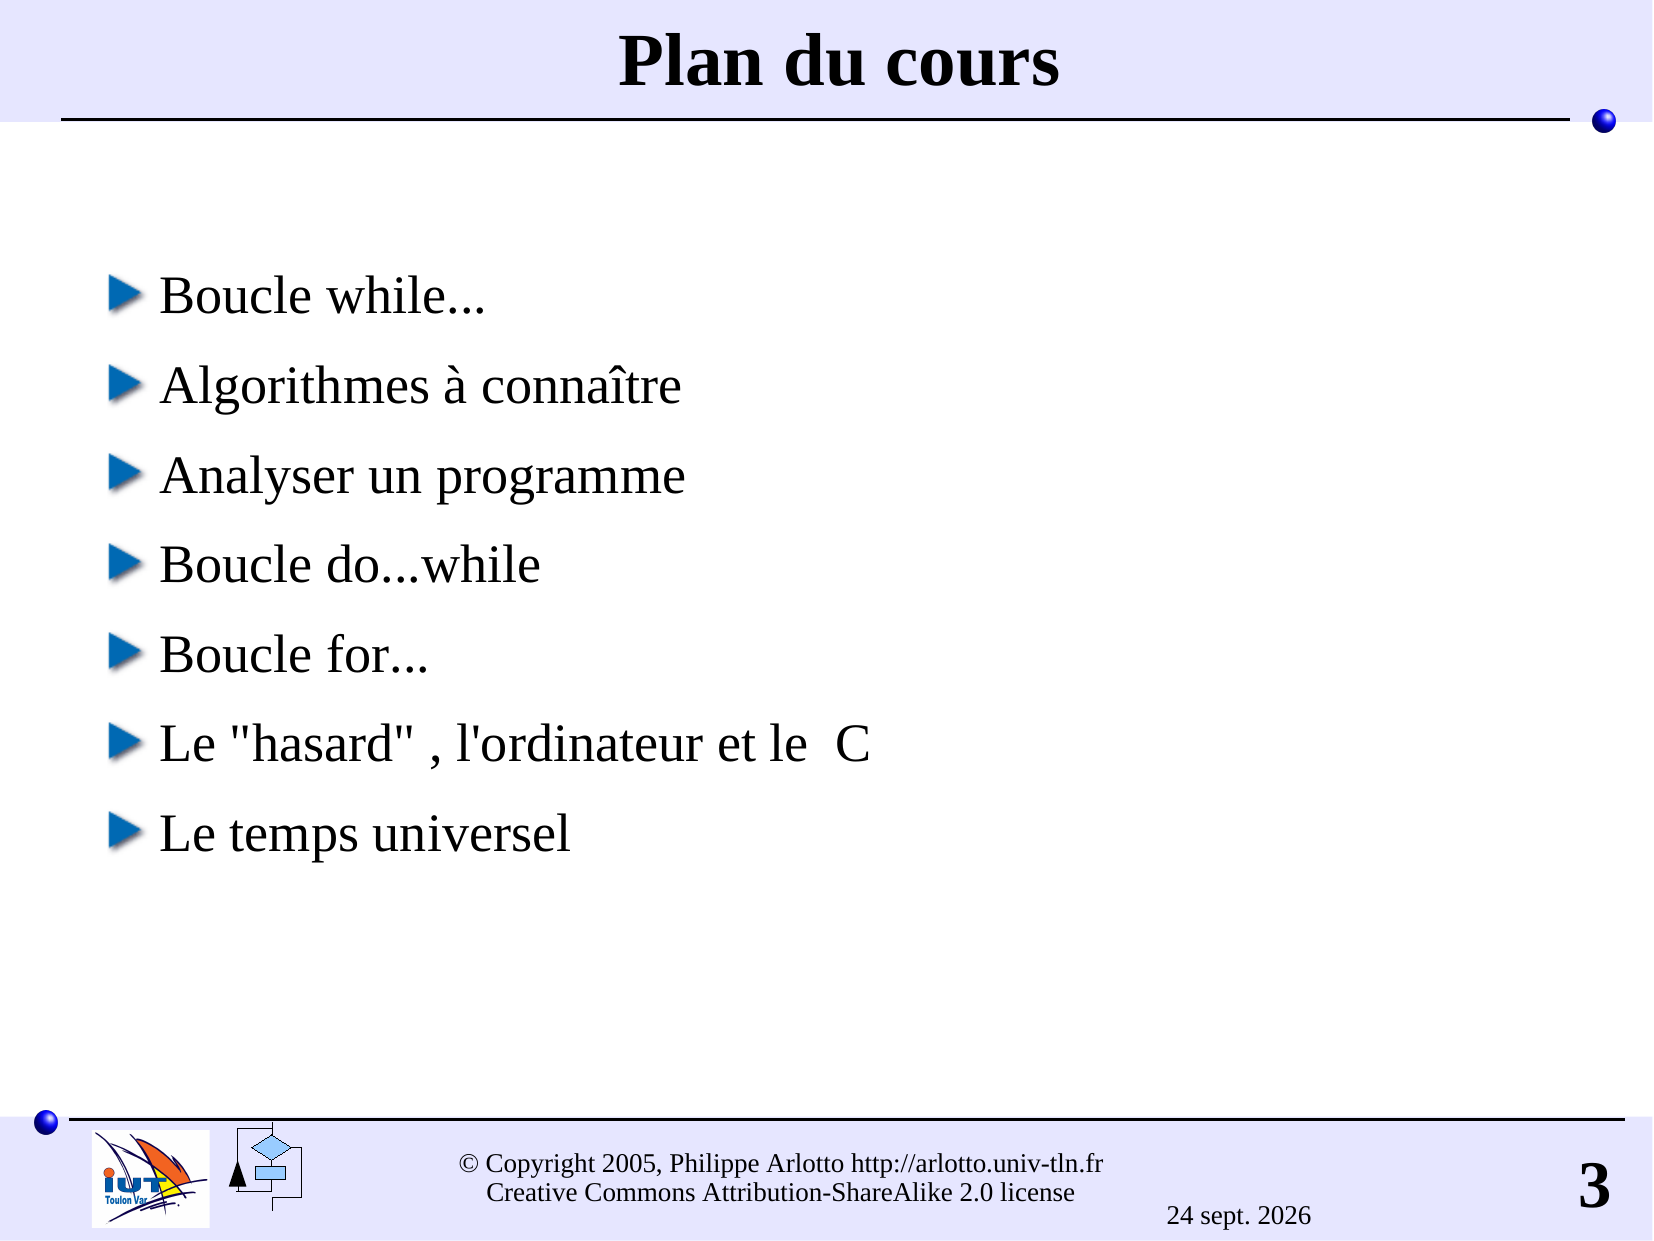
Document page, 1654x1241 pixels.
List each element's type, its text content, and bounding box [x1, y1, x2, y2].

title Plan du cours [95, 11, 1585, 110]
list Boucle while... Algorithmes à connaître Analyser un programme Boucle do...while Boucle for... Le "hasard" , l'ordinateur et le C Le temps universel [88, 265, 1501, 902]
